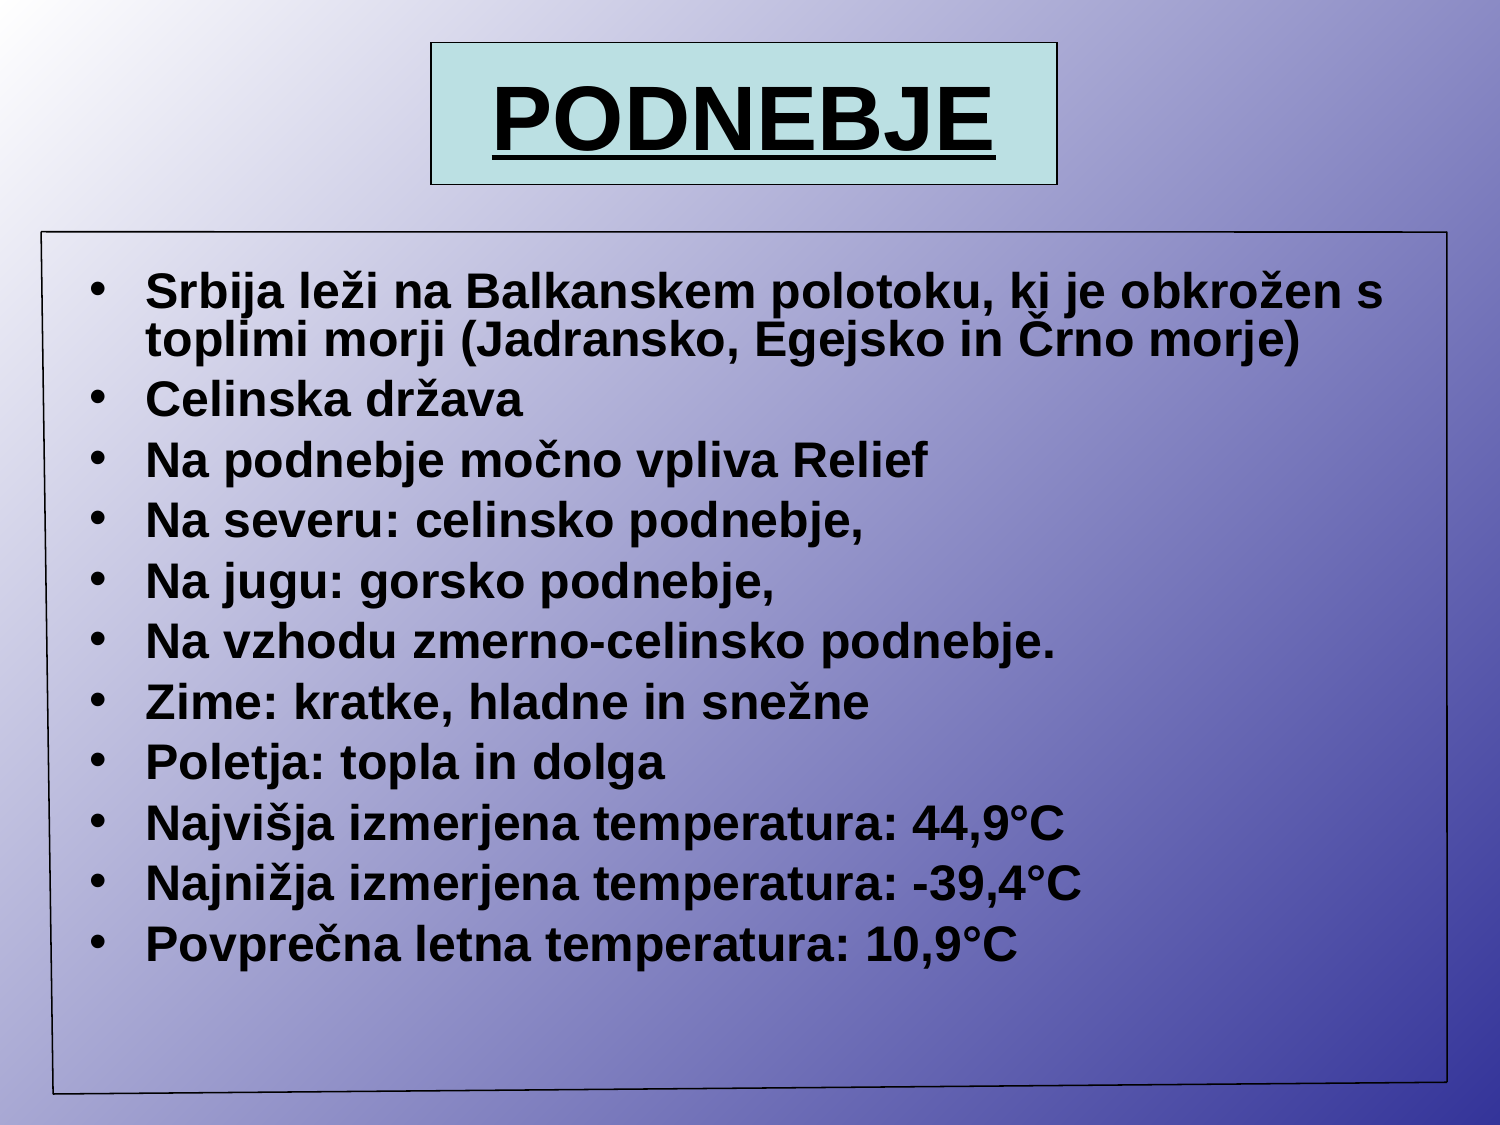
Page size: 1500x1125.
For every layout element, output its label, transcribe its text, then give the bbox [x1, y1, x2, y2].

list Srbija leži na Balkanskem polotoku, ki je obkrožen s toplimi morji (Jadransko, Egejsko in Črno morje) Celinska država Na podnebje močno vpliva Relief Na severu: celinsko podnebje, Na jugu: gorsko podnebje, Na vzhodu zmerno-celinsko podnebje. Zime: kratke, hladne in snežne Poletja: topla in dolga Najvišja izmerjena temperatura: 44,9°C Najnižja izmerjena temperatura: -39,4°C Povprečna letna temperatura: 10,9°C [75, 262, 1425, 1005]
text_box PODNEBJE [430, 42, 1057, 185]
